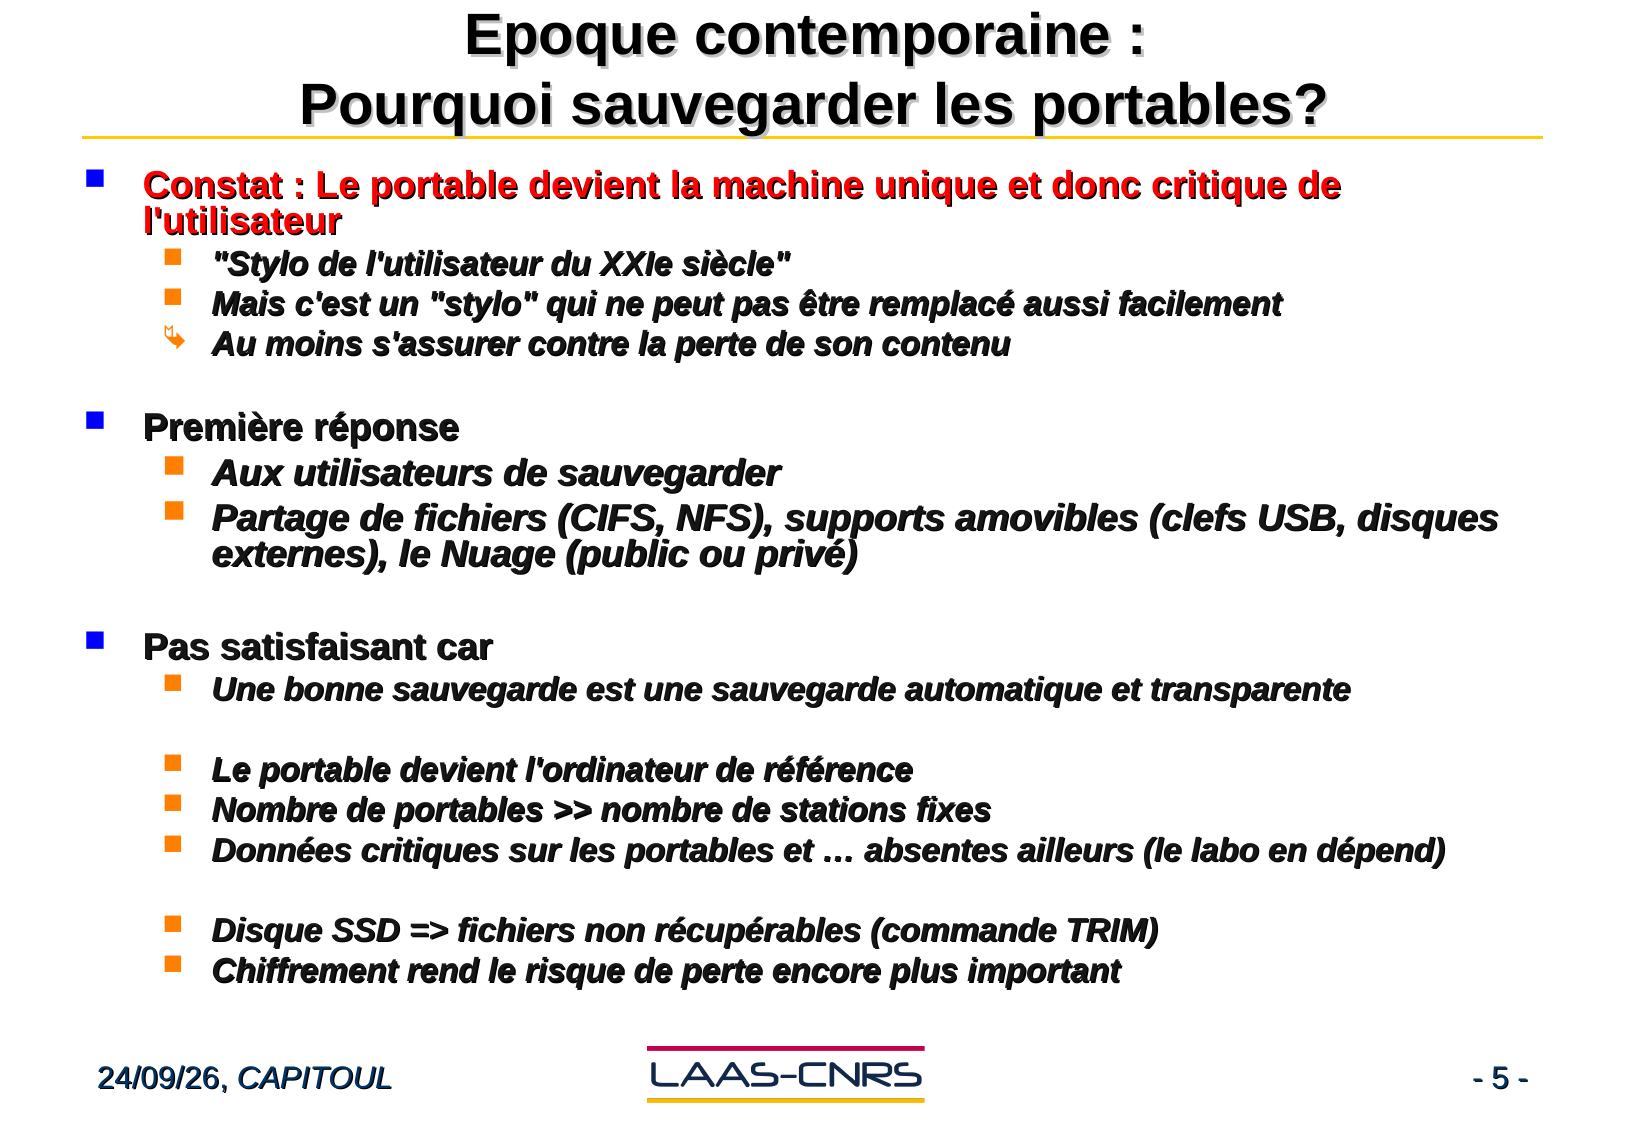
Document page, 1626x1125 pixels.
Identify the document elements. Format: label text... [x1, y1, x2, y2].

list Constat : Le portable devient la machine unique et donc critique de l'utilisateur "Stylo de l'utilisateur du XXIe siècle" Mais c'est un "stylo" qui ne peut pas être remplacé aussi facilement Au moins s'assurer contre la perte de son contenu Première réponse Aux utilisateurs de sauvegarder Partage de fichiers (CIFS, NFS), supports amovibles (clefs USB, disques externes), le Nuage (public ou privé) Pas satisfaisant car Une bonne sauvegarde est une sauvegarde automatique et transparente Le portable devient l'ordinateur de référence Nombre de portables >> nombre de stations fixes Données critiques sur les portables et … absentes ailleurs (le labo en dépend) Disque SSD => fichiers non récupérables (commande TRIM) Chiffrement rend le risque de perte encore plus important [68, 160, 1531, 1035]
text_box - <number> - [1164, 1024, 1544, 1103]
picture [647, 1046, 925, 1109]
title Epoque contemporaine : Pourquoi sauvegarder les portables? [83, 18, 1546, 114]
text_box 24/04/14, CAPITOUL [81, 1035, 461, 1103]
